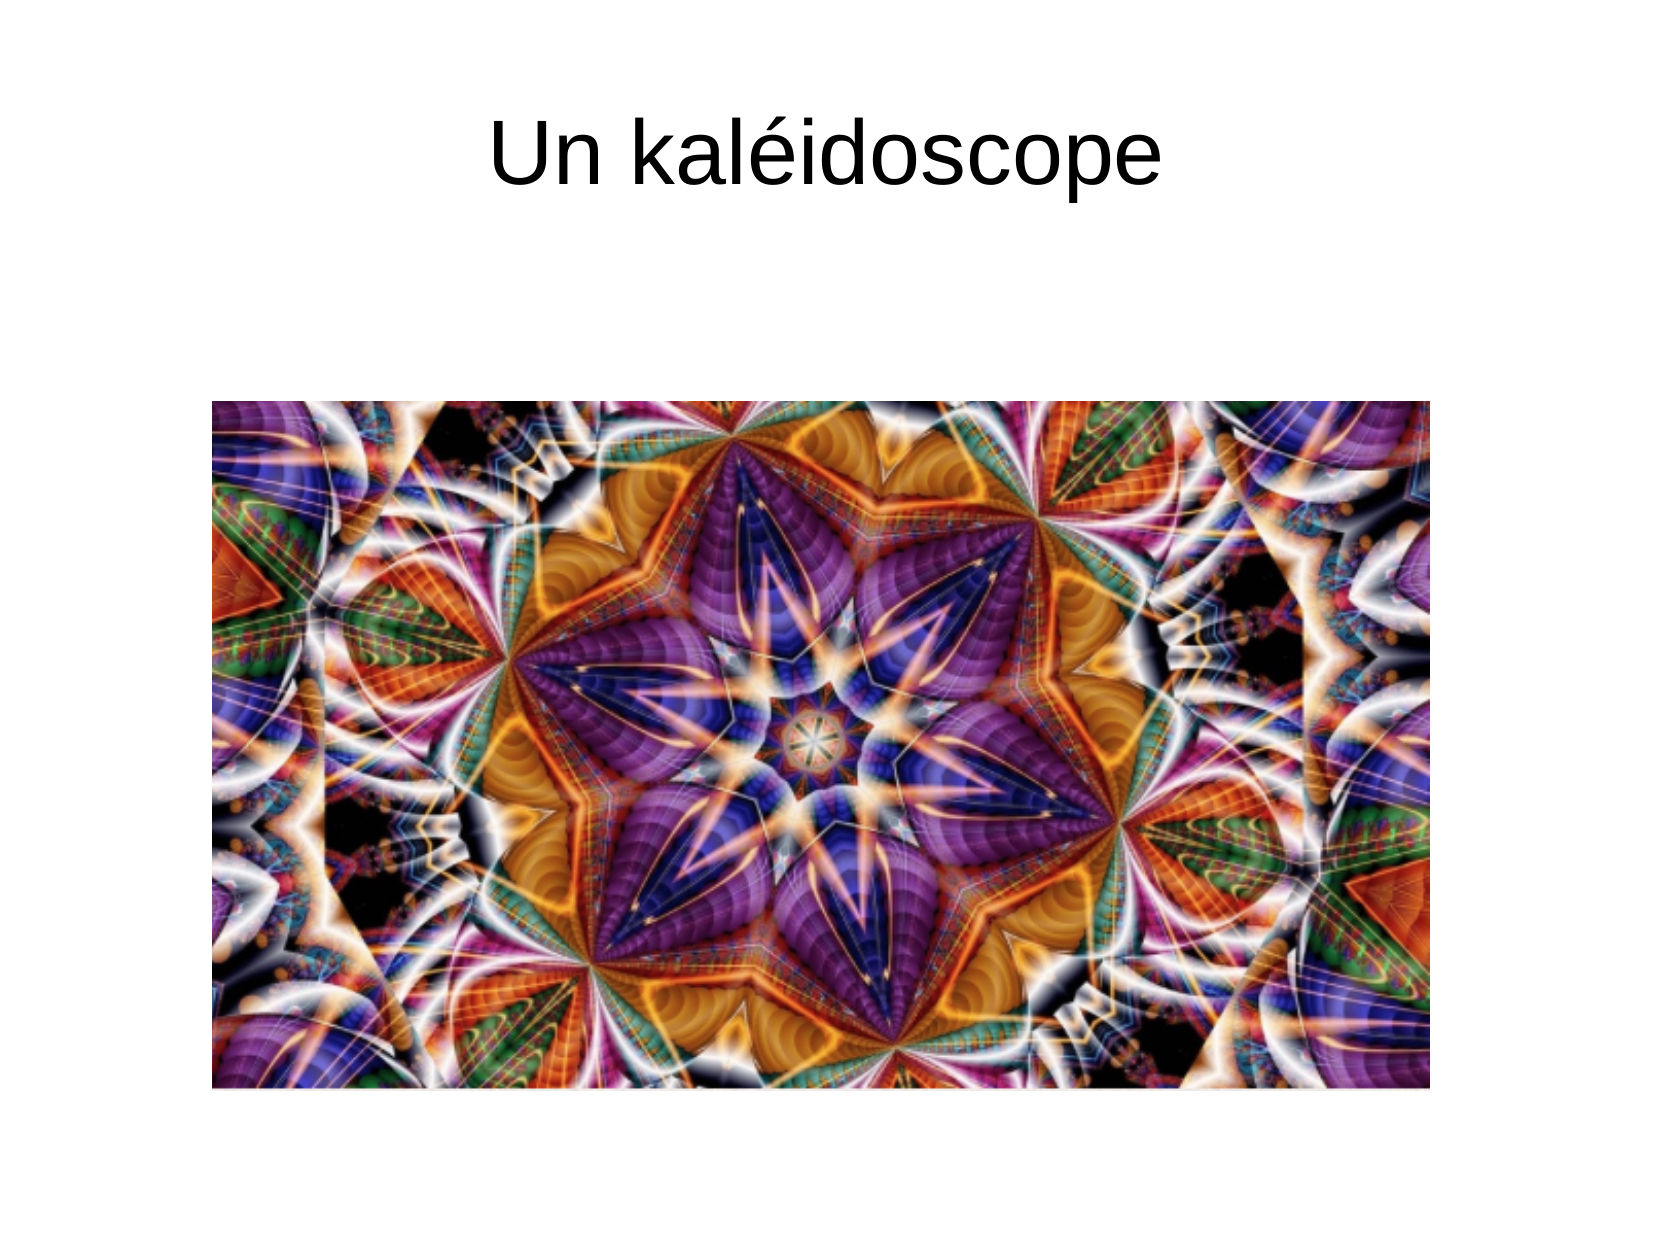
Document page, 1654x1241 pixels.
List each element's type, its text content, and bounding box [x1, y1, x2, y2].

picture [212, 401, 1430, 1091]
title Un kaléidoscope [82, 49, 1571, 257]
